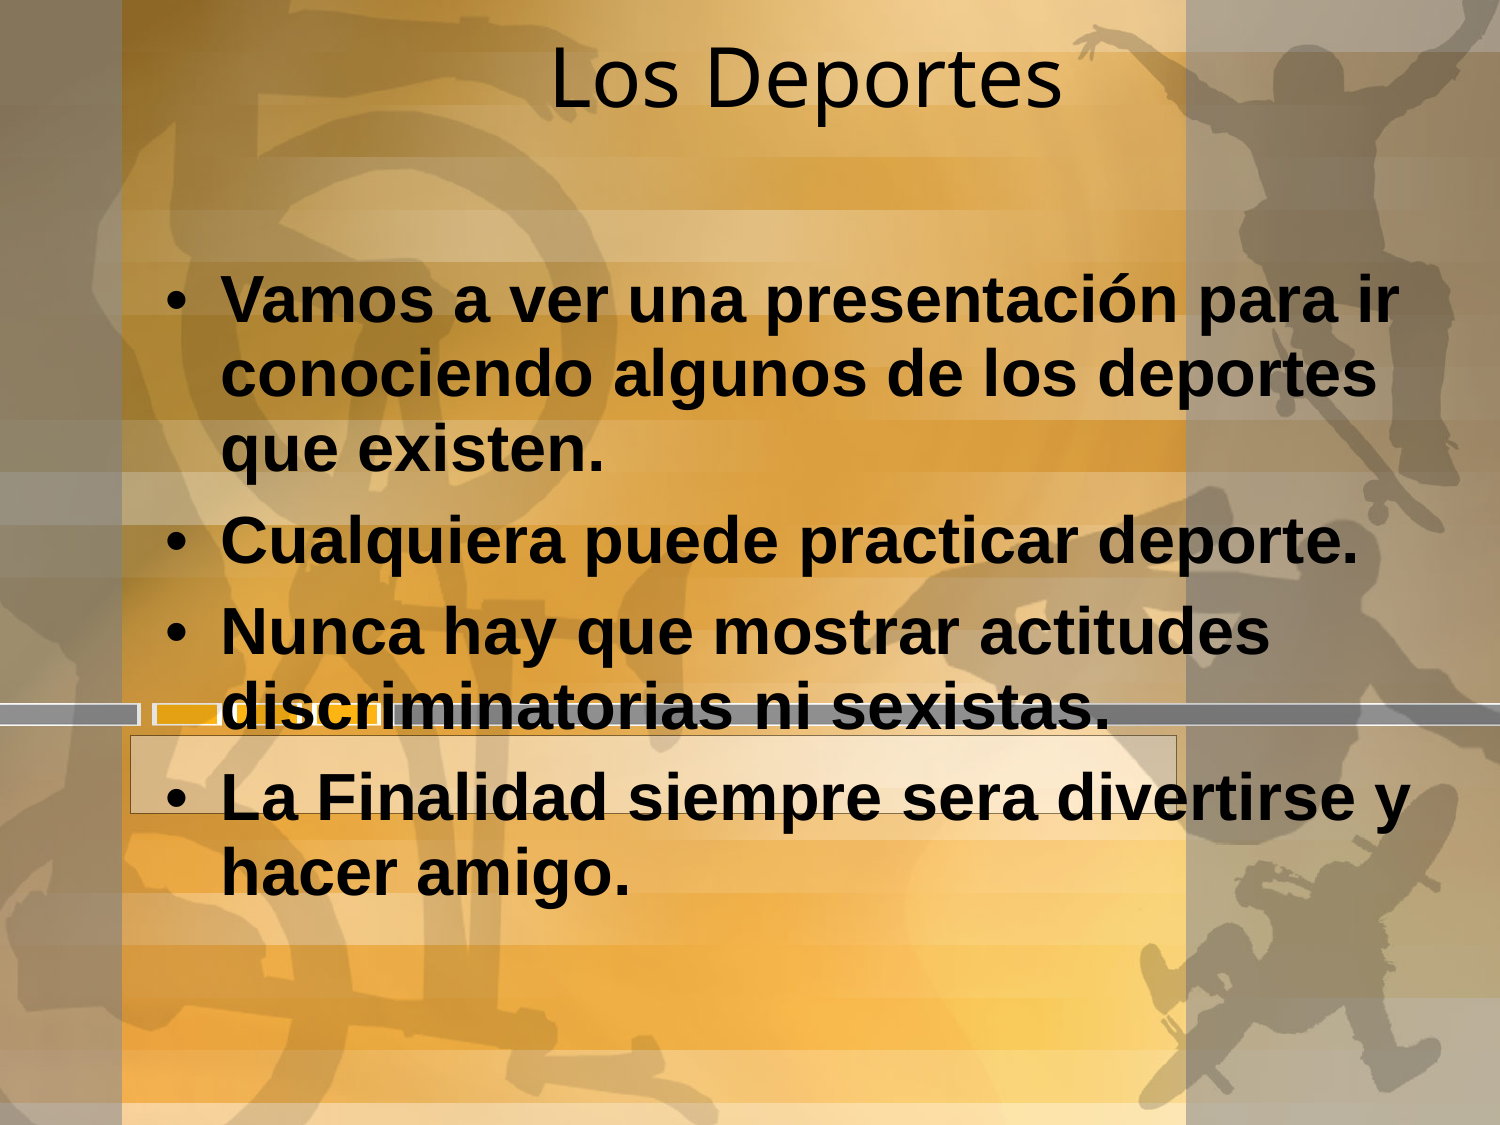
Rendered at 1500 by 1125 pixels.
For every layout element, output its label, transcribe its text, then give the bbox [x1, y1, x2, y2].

list Vamos a ver una presentación para ir conociendo algunos de los deportes que existen. Cualquiera puede practicar deporte. Nunca hay que mostrar actitudes discriminatorias ni sexistas. La Finalidad siempre sera divertirse y hacer amigo. [149, 162, 1463, 1051]
title Los Deportes [149, 0, 1463, 162]
picture [0, 0, 1500, 1125]
